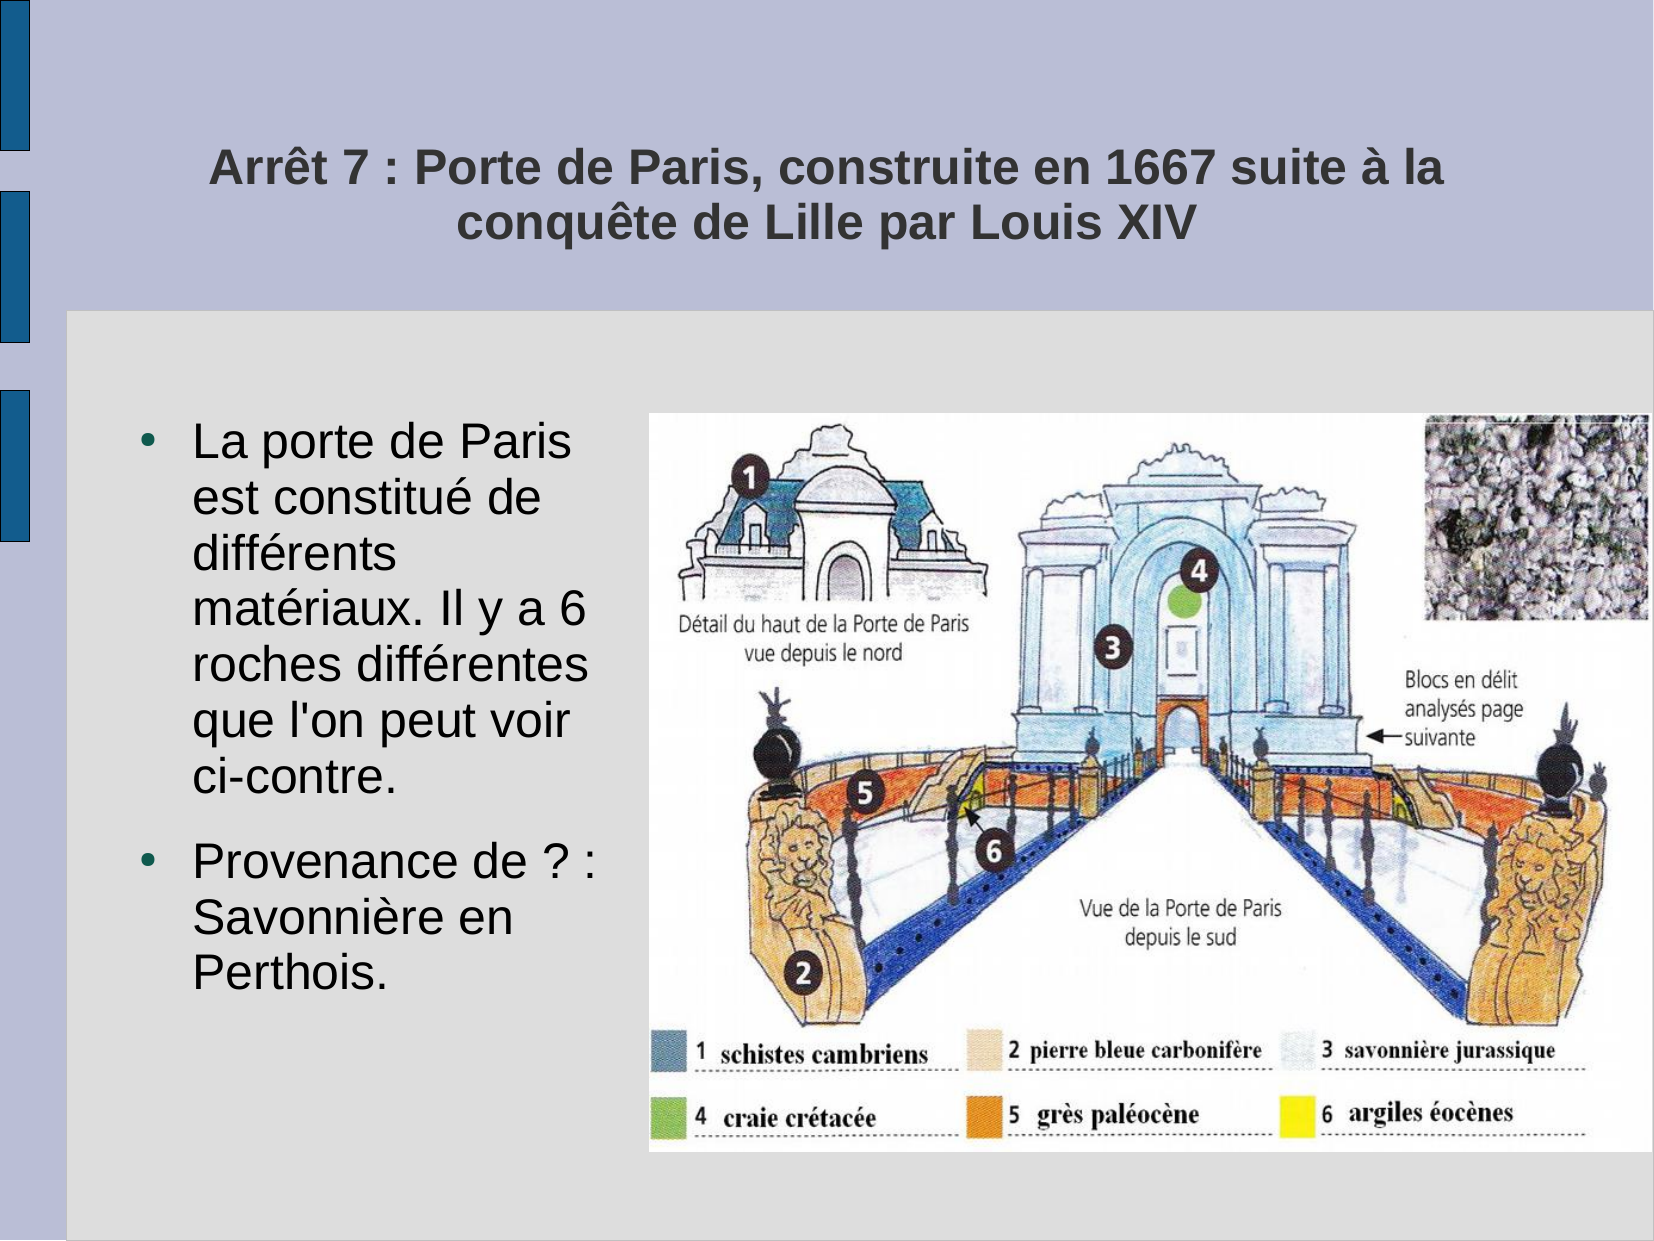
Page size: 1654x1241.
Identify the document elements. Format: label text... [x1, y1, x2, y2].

title Arrêt 7 : Porte de Paris, construite en 1667 suite à la conquête de Lille par Louis XIV [121, 91, 1534, 299]
list La porte de Paris est constitué de différents matériaux. Il y a 6 roches différentes que l'on peut voir ci-contre. Provenance de ? : Savonnière en Perthois. [121, 413, 621, 1127]
picture [649, 413, 1652, 1152]
